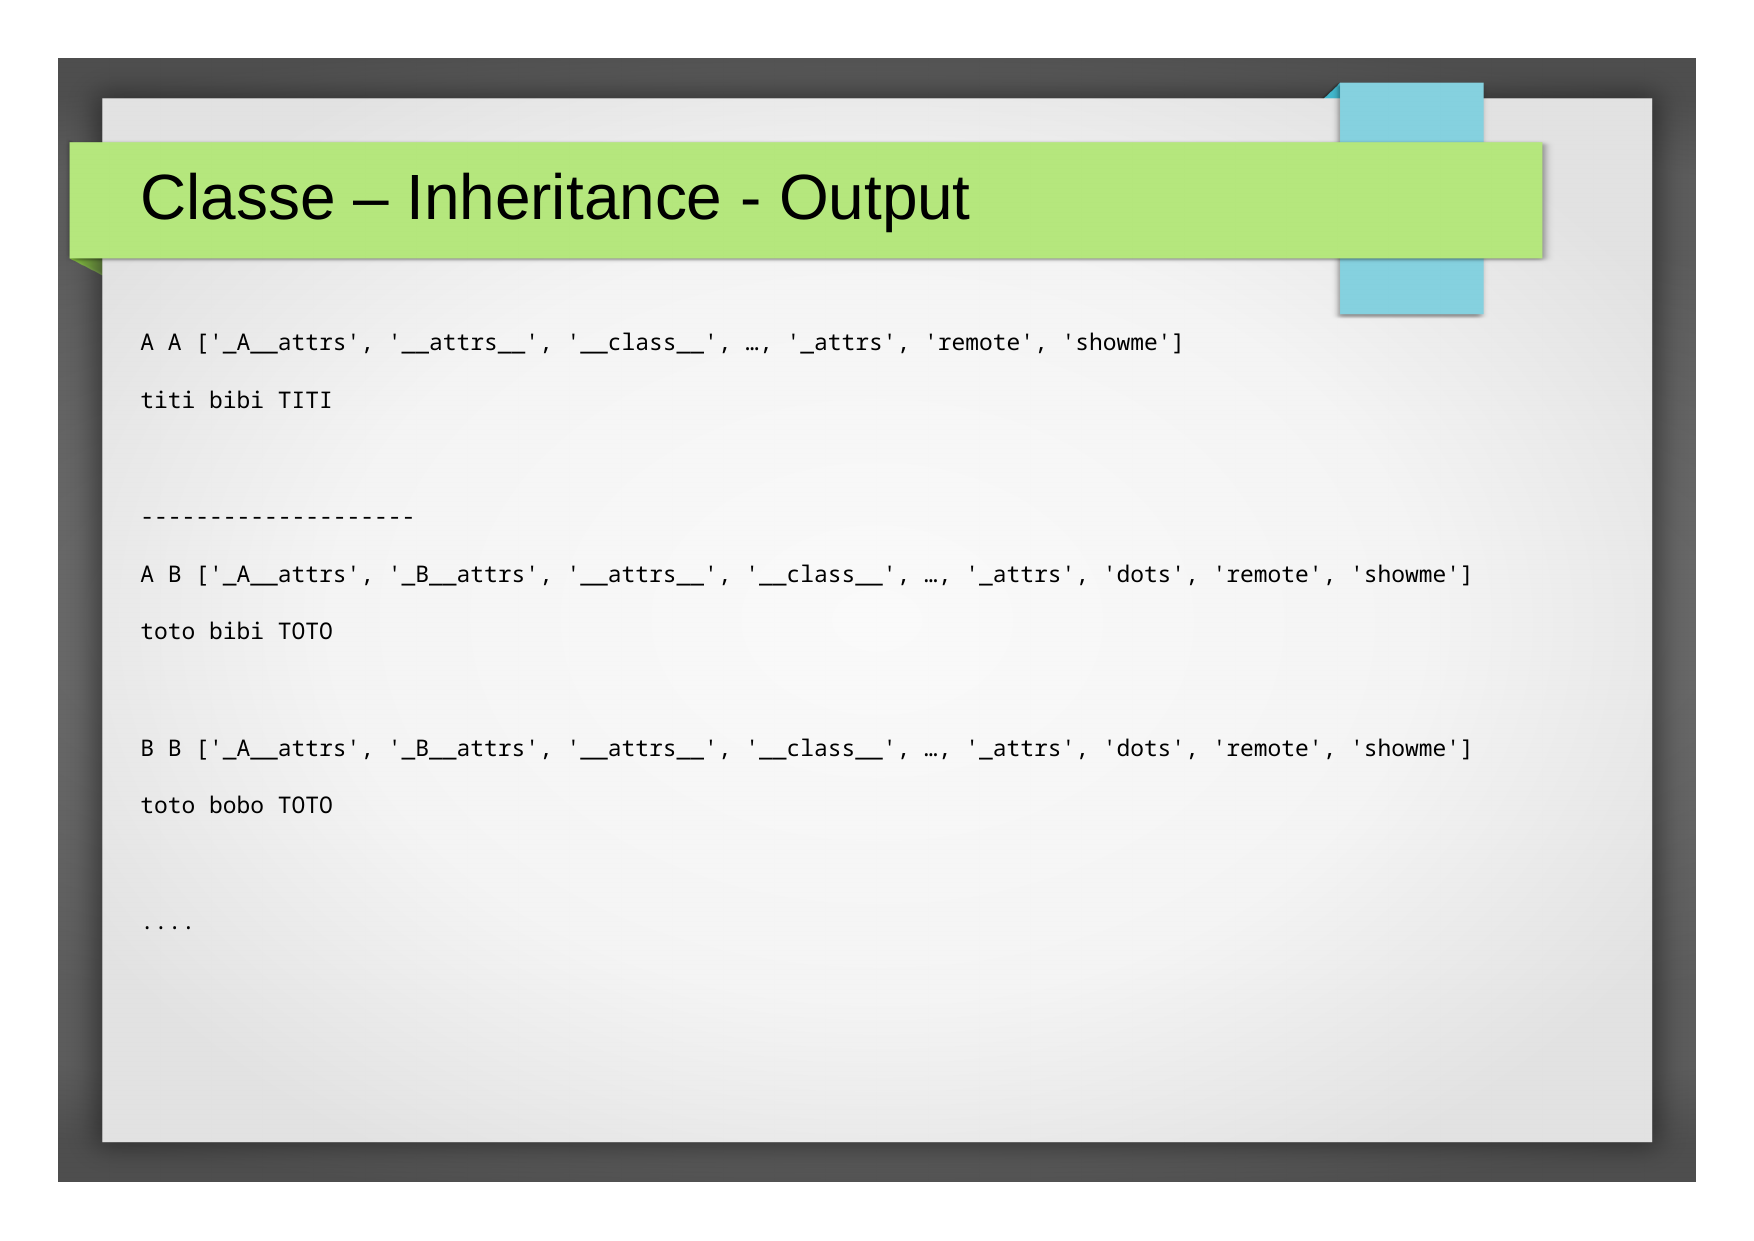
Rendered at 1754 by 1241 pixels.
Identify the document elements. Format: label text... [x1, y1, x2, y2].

title Classe – Inheritance - Output [140, 144, 1310, 251]
picture [58, 58, 1696, 1182]
list A A ['_A__attrs', '__attrs__', '__class__', …, '_attrs', 'remote', 'showme'] titi bibi TITI -------------------- A B ['_A__attrs', '_B__attrs', '__attrs__', '__class__', …, '_attrs', 'dots', 'remote', 'showme'] toto bibi TOTO B B ['_A__attrs', '_B__attrs', '__attrs__', '__class__', …, '_attrs', 'dots', 'remote', 'showme'] toto bobo TOTO .... [140, 325, 1614, 978]
